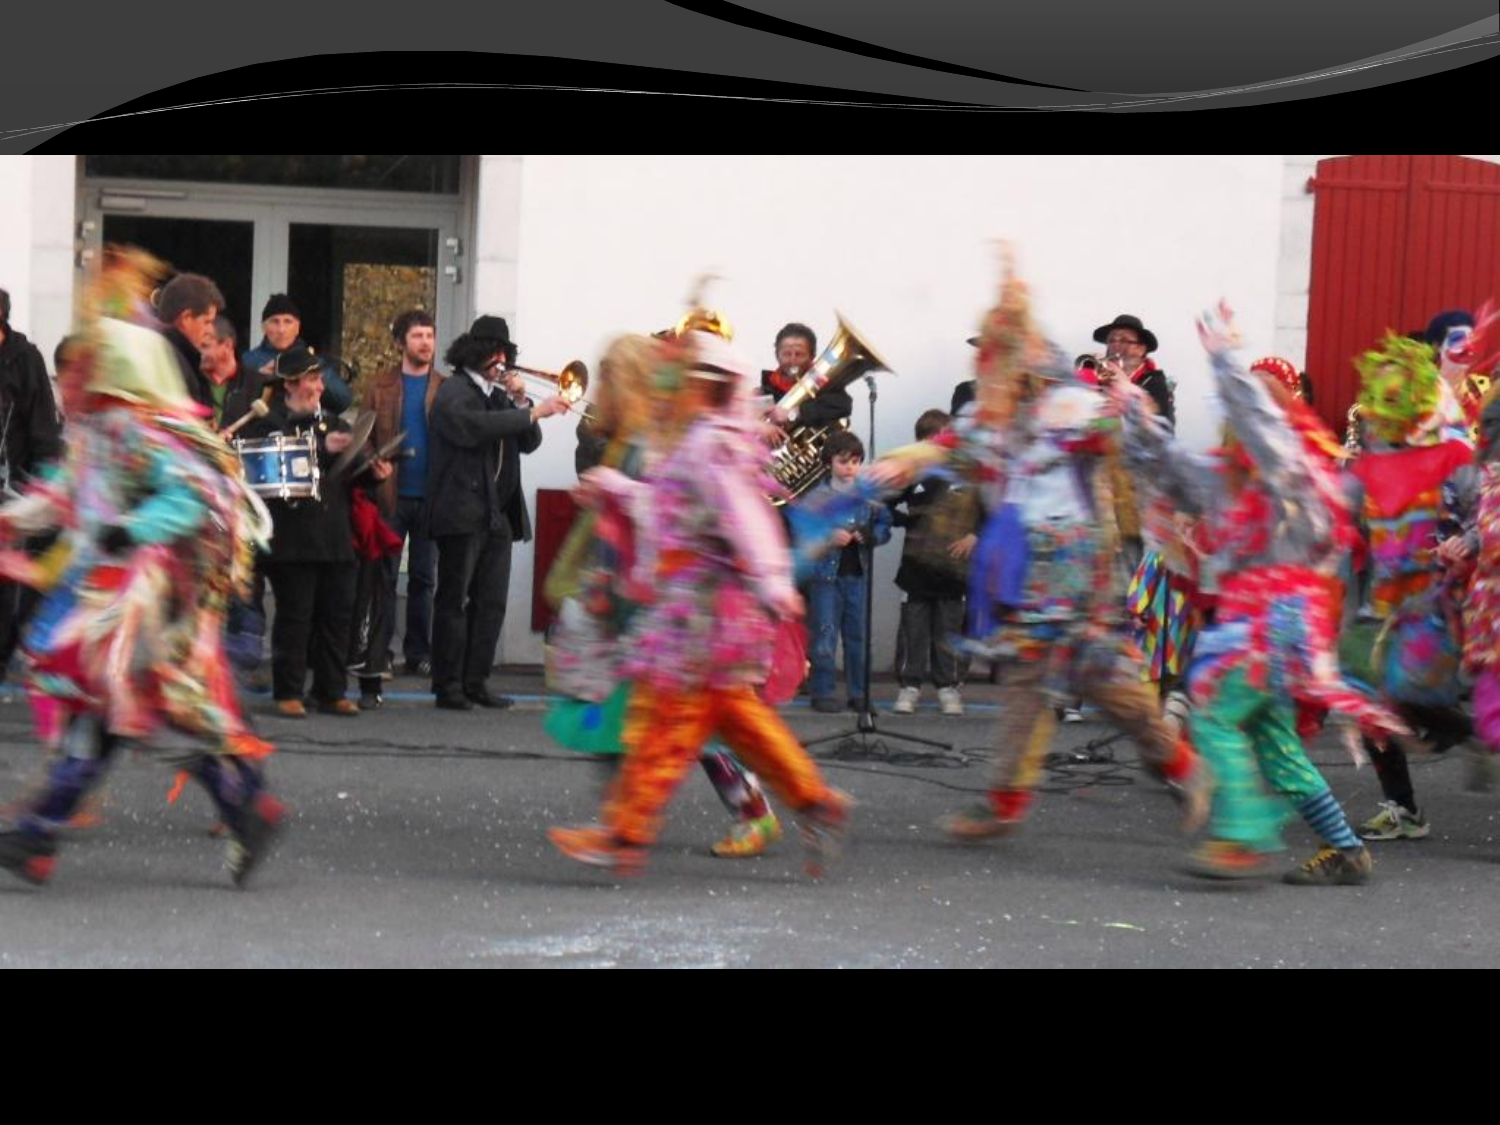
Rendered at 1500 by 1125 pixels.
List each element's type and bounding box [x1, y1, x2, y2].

picture [0, 155, 1500, 970]
picture [0, 33, 1500, 140]
